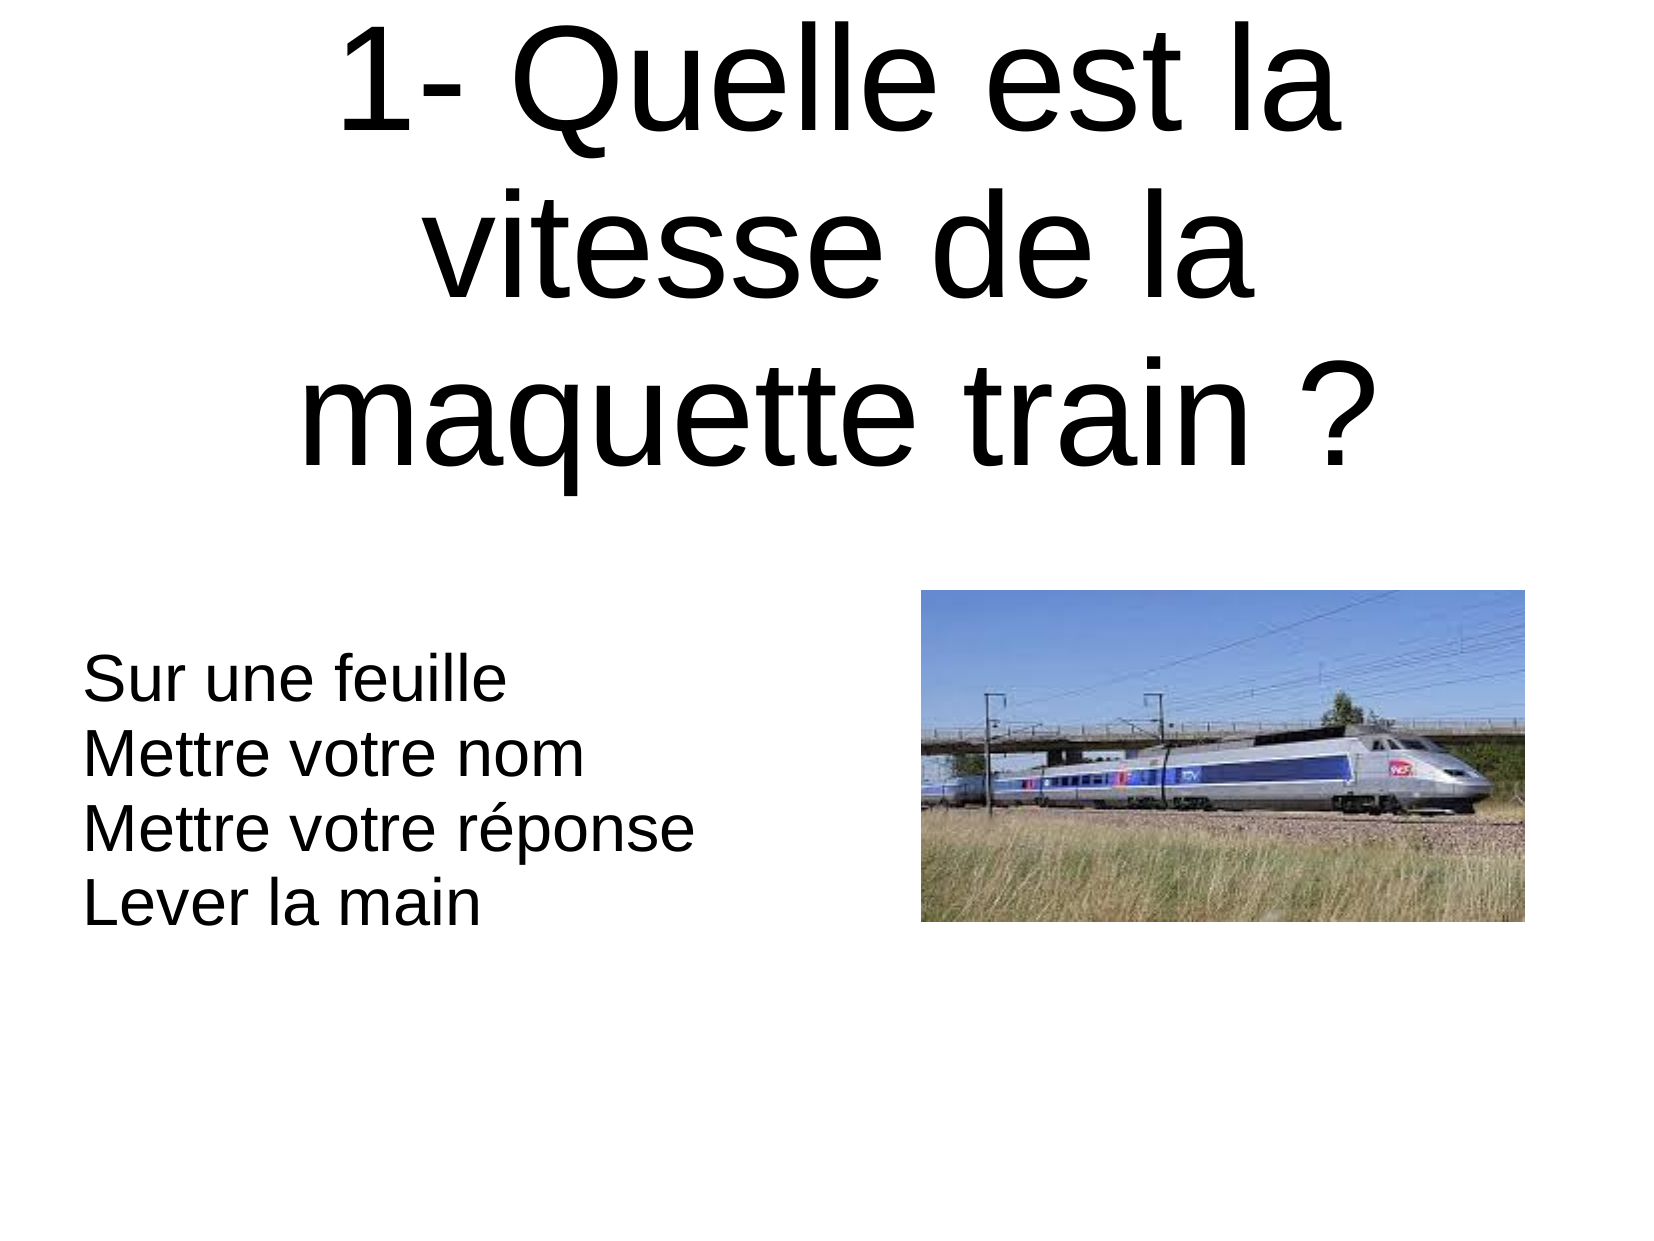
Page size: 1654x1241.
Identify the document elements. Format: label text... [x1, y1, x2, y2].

title 1- Quelle est la vitesse de la maquette train ? [94, 0, 1583, 498]
subtitle Sur une feuille Mettre votre nom Mettre votre réponse Lever la main [82, 472, 1571, 1109]
picture [921, 590, 1525, 922]
